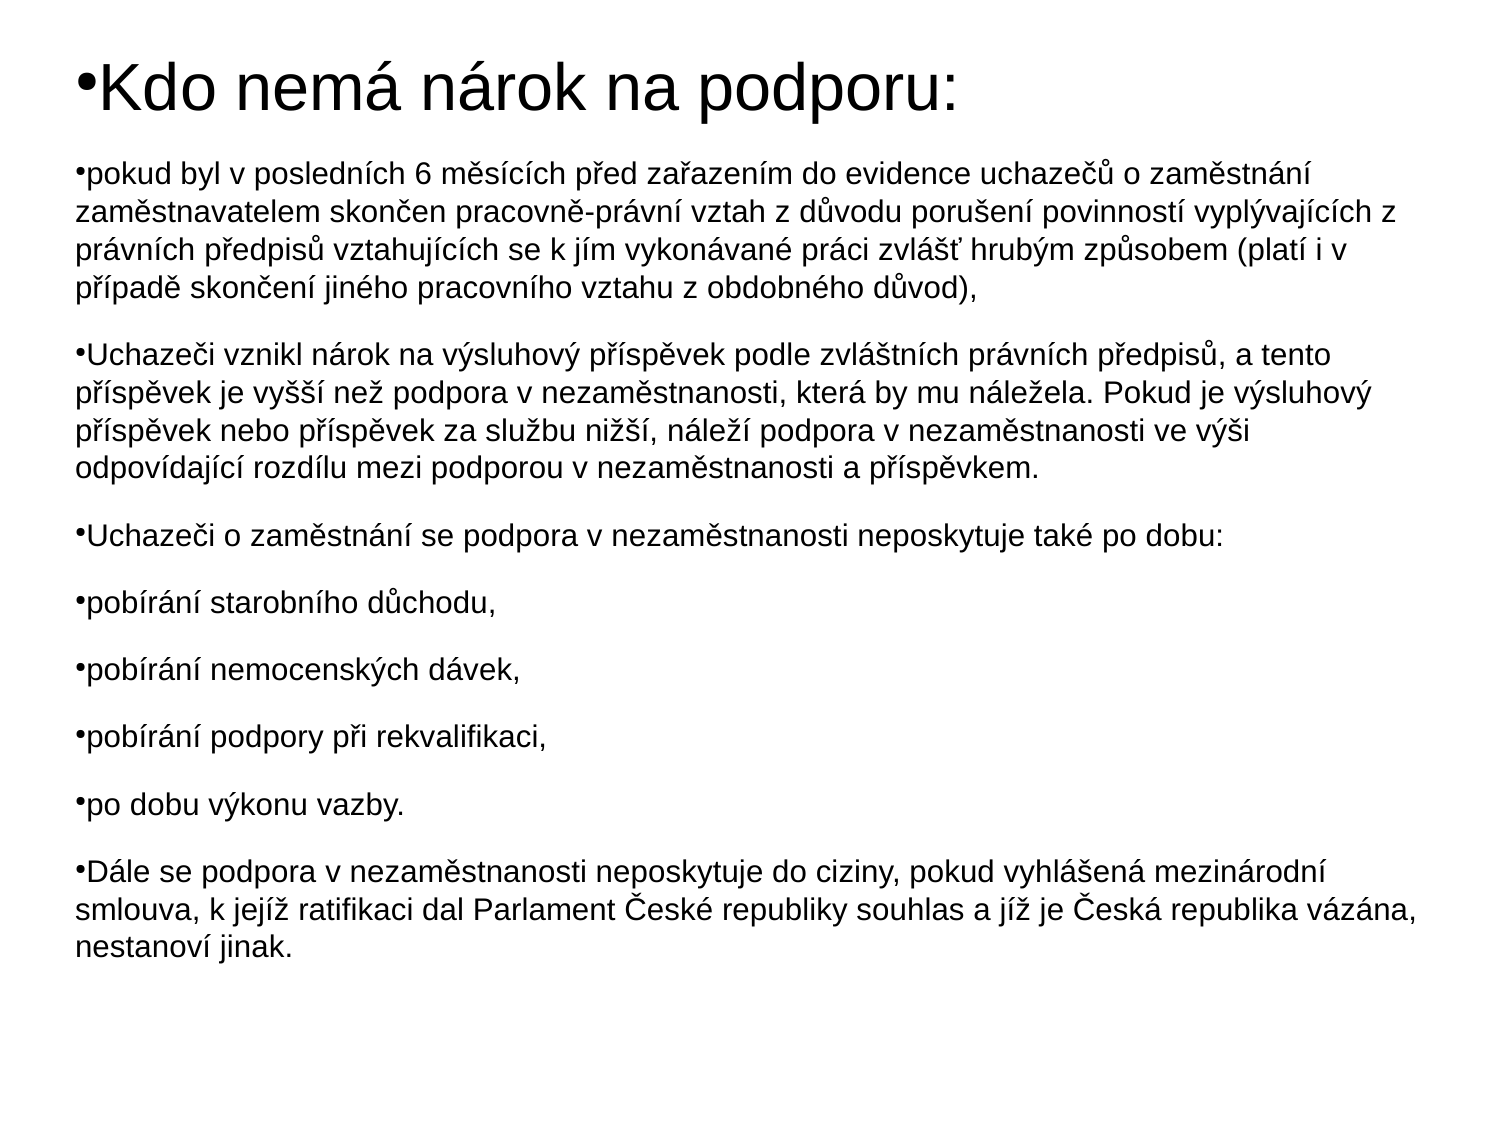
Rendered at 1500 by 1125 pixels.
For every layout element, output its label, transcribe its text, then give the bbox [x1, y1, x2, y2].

list Kdo nemá nárok na podporu: pokud byl v posledních 6 měsících před zařazením do evidence uchazečů o zaměstnání zaměstnavatelem skončen pracovně-právní vztah z důvodu porušení povinností vyplývajících z právních předpisů vztahujících se k jím vykonávané práci zvlášť hrubým způsobem (platí i v případě skončení jiného pracovního vztahu z obdobného důvod), Uchazeči vznikl nárok na výsluhový příspěvek podle zvláštních právních předpisů, a tento příspěvek je vyšší než podpora v nezaměstnanosti, která by mu náležela. Pokud je výsluhový příspěvek nebo příspěvek za službu nižší, náleží podpora v nezaměstnanosti ve výši odpovídající rozdílu mezi podporou v nezaměstnanosti a příspěvkem. Uchazeči o zaměstnání se podpora v nezaměstnanosti neposkytuje také po dobu: pobírání starobního důchodu, pobírání nemocenských dávek, pobírání podpory při rekvalifikaci, po dobu výkonu vazby. Dále se podpora v nezaměstnanosti neposkytuje do ciziny, pokud vyhlášená mezinárodní smlouva, k jejíž ratifikaci dal Parlament České republiky souhlas a jíž je Česká republika vázána, nestanoví jinak. [74, 42, 1425, 1125]
